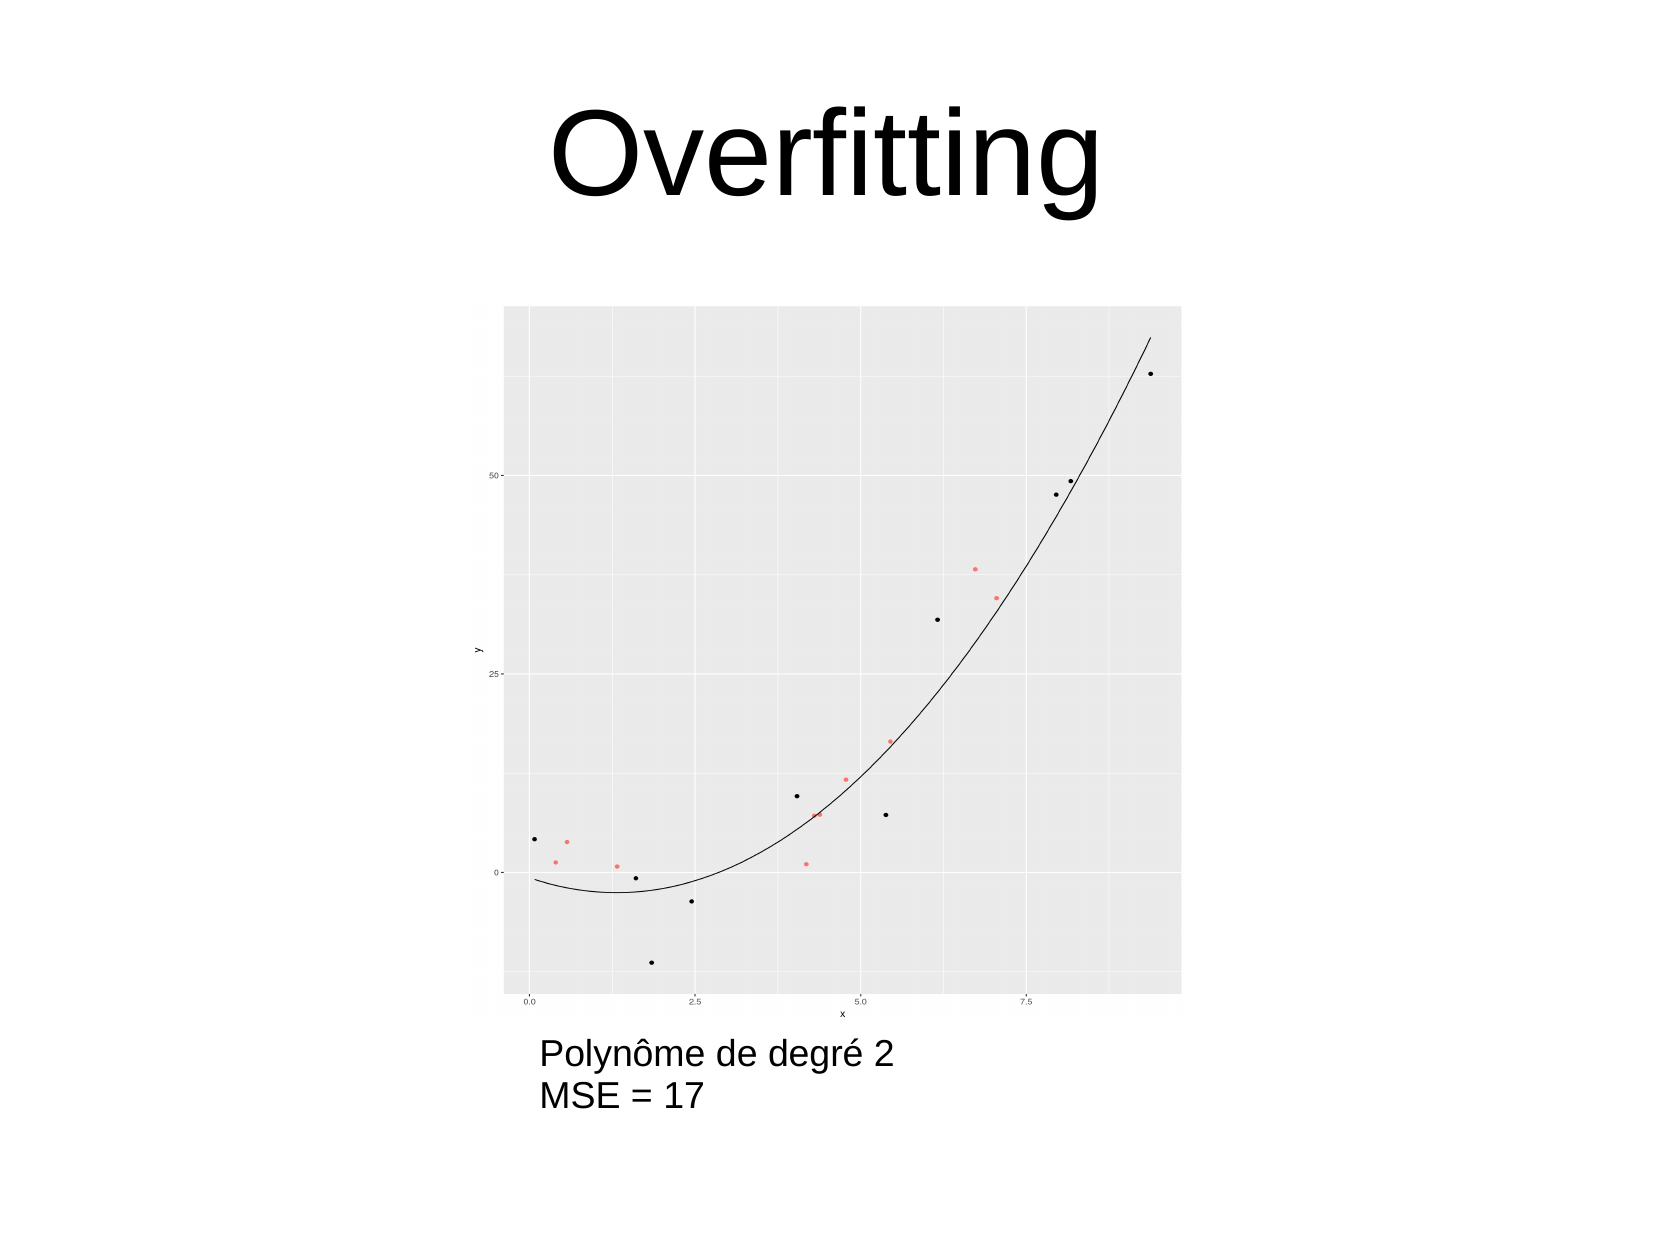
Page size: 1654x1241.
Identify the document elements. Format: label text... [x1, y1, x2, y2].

text_box Polynôme de degré 2 MSE = 17 [524, 1024, 1177, 1124]
picture [467, 301, 1187, 1022]
title Overfitting [82, 49, 1571, 257]
